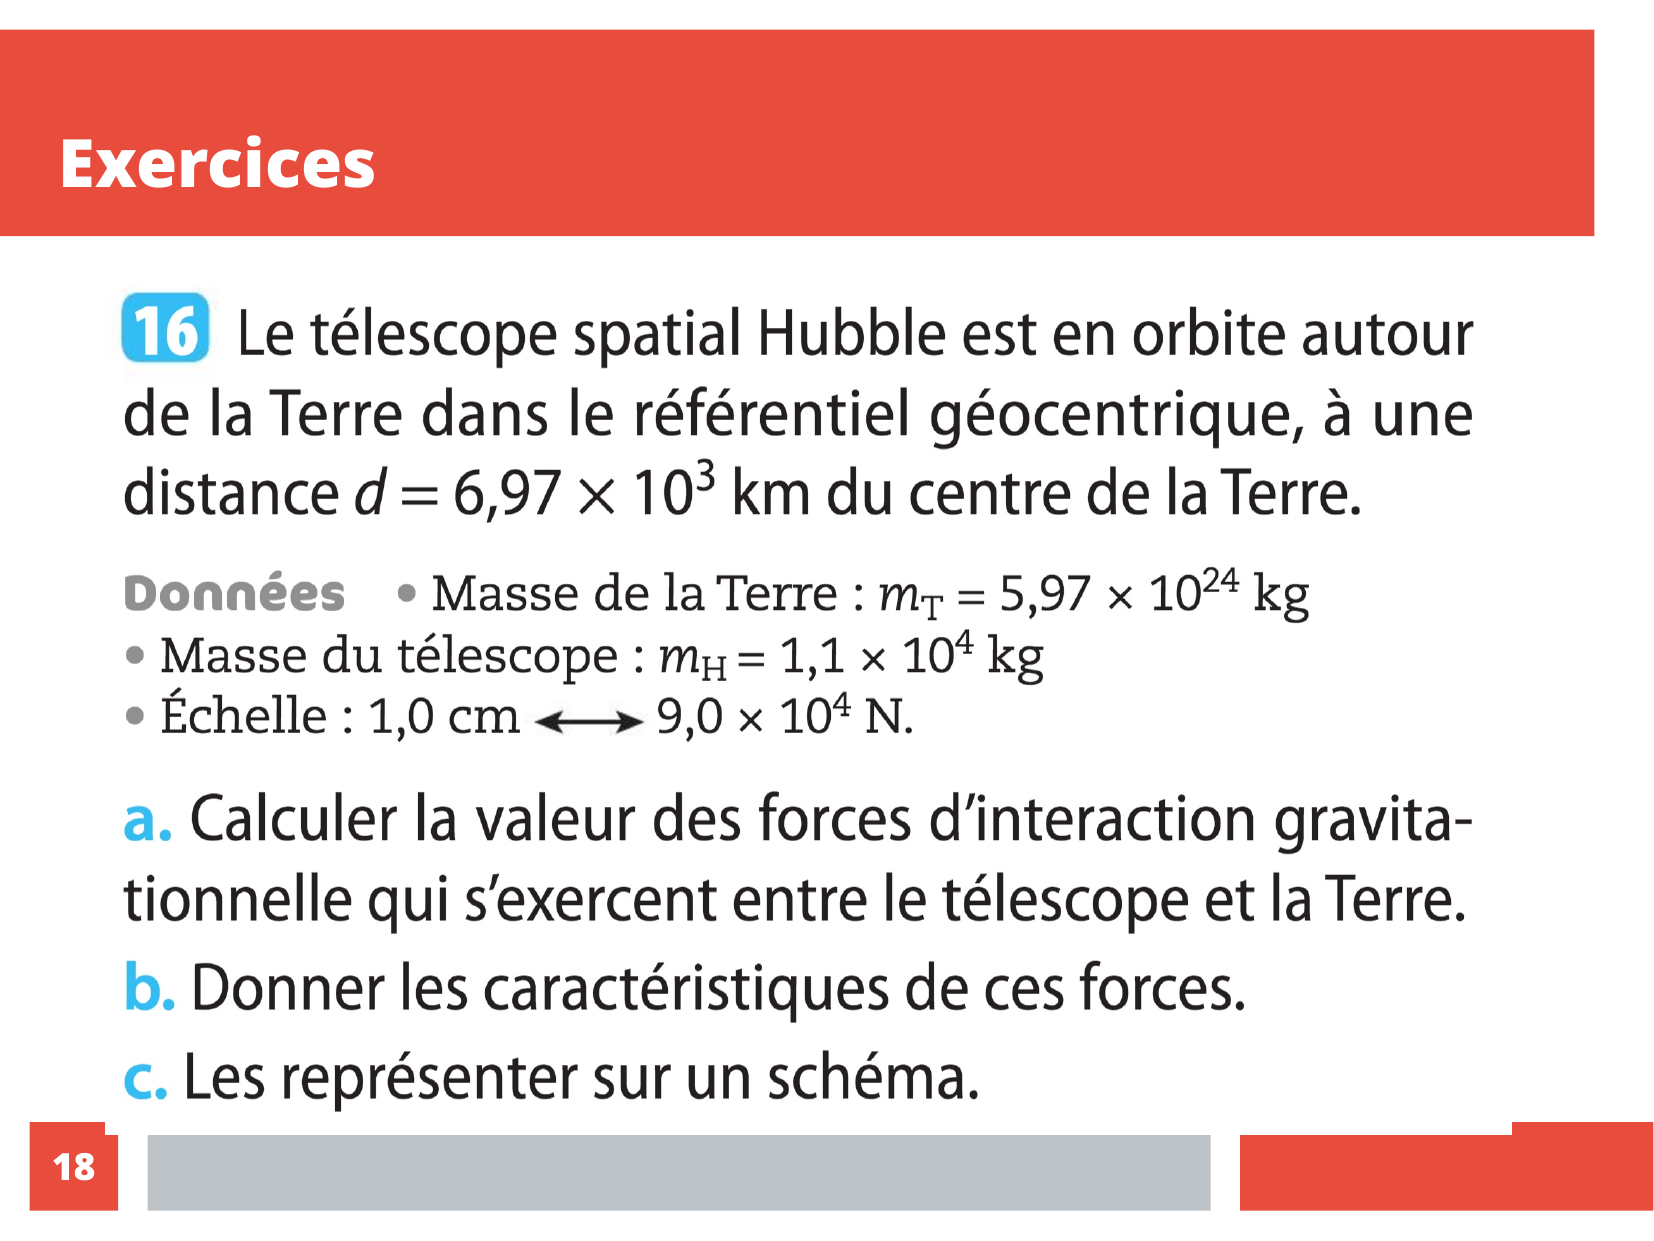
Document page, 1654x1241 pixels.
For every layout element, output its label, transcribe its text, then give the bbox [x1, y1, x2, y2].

picture [105, 266, 1512, 1135]
title Exercices [59, 59, 1595, 207]
